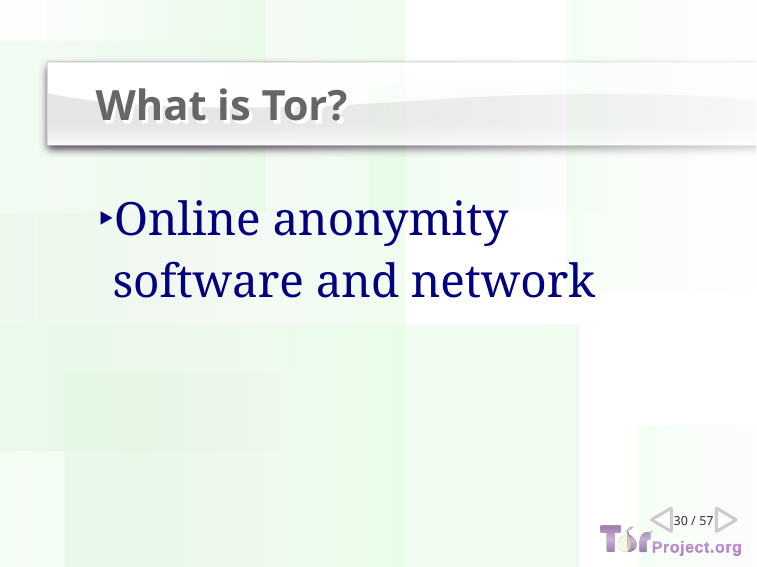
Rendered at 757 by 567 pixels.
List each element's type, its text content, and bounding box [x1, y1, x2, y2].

text_box Online anonymity software and network [0, 178, 756, 526]
text_box What is Tor? [80, 61, 367, 147]
picture [0, 0, 757, 567]
